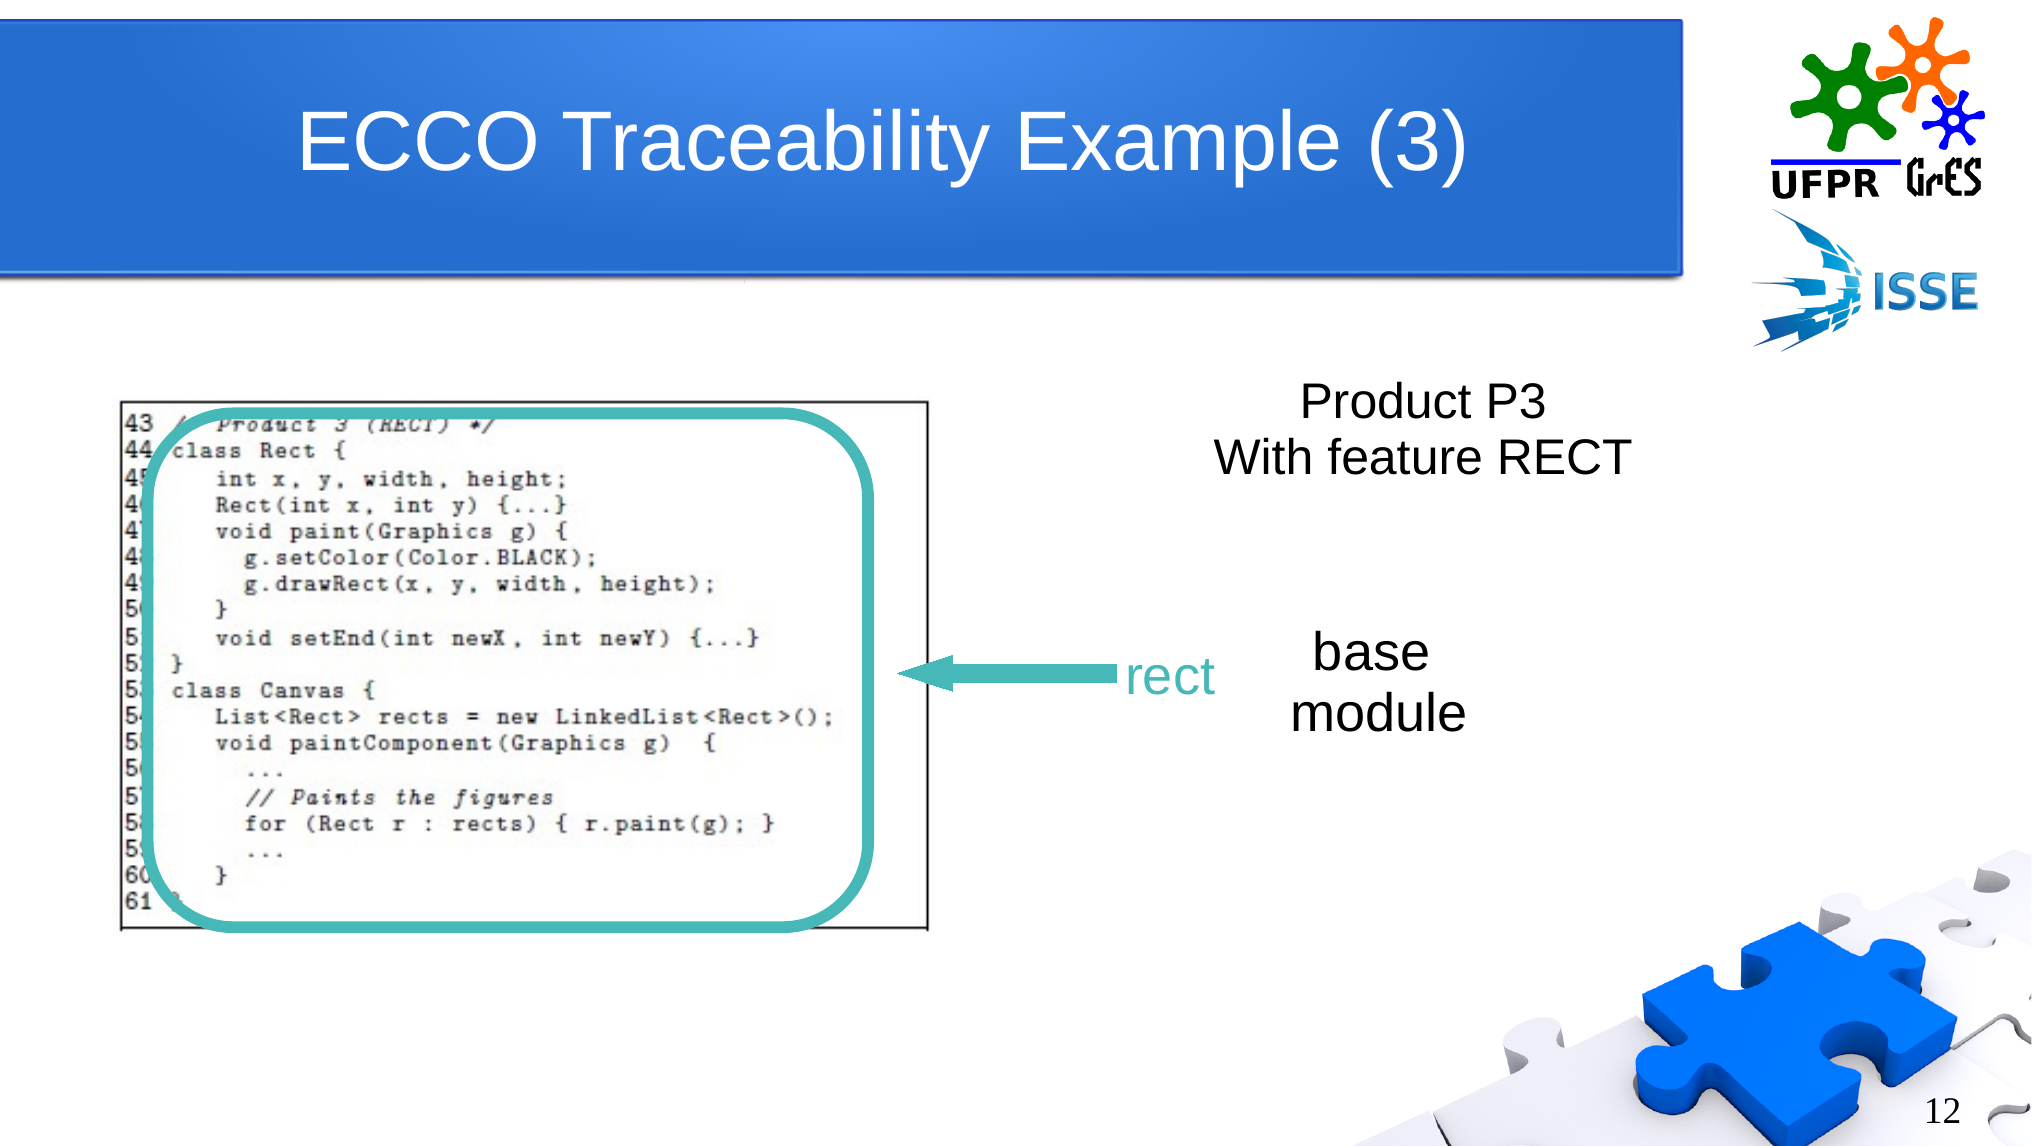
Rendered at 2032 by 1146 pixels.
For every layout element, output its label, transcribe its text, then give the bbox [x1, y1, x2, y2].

picture [1771, 17, 1985, 199]
picture [0, 19, 1689, 284]
picture [112, 395, 951, 936]
picture [1736, 200, 1997, 366]
text_box base module [1275, 614, 1495, 768]
text_box [897, 655, 1117, 692]
text_box rect [1110, 637, 1252, 714]
text_box Product P3 With feature RECT [1198, 366, 1648, 493]
picture [1334, 753, 2032, 1146]
title ECCO Traceability Example (3) [101, 45, 1666, 237]
